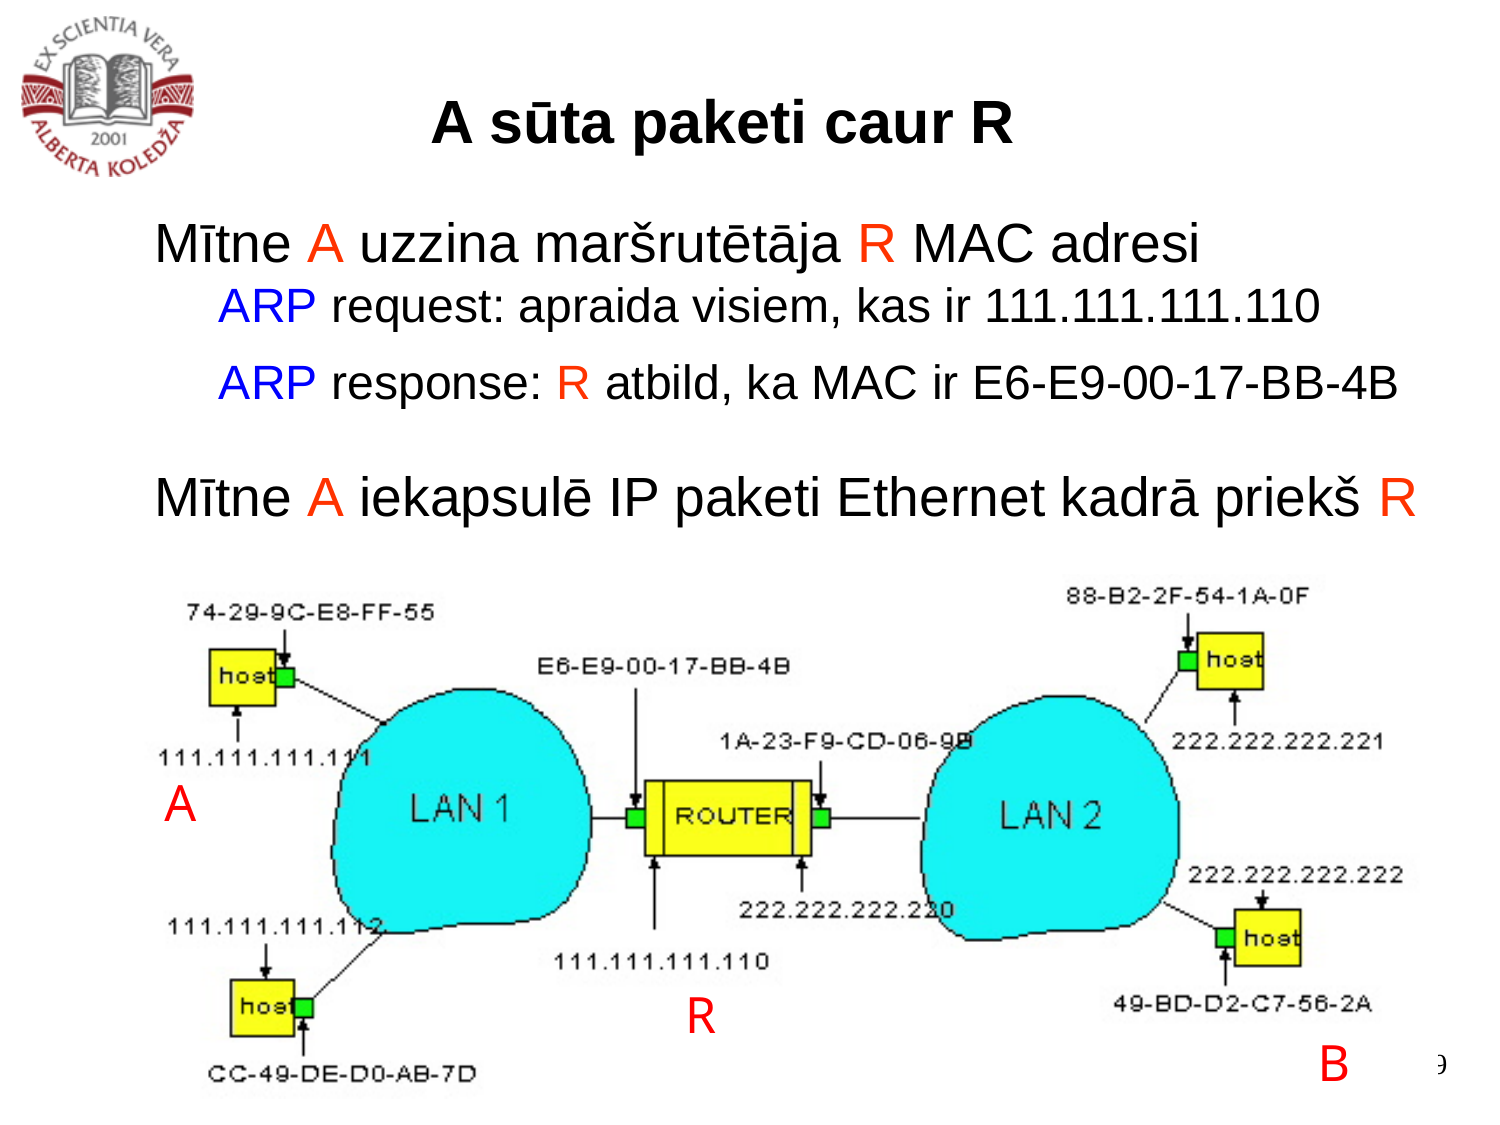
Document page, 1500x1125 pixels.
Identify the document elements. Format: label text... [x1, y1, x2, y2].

list Mītne A uzzina maršrutētāja R MAC adresi ARP request: apraida visiem, kas ir 111.111.111.110 ARP response: R atbild, ka MAC ir E6-E9-00-17-BB-4B Mītne A iekapsulē IP paketi Ethernet kadrā priekš R [74, 200, 1463, 621]
text_box A [149, 763, 212, 840]
text_box R [670, 976, 732, 1052]
text_box <skaitlis> [1312, 1037, 1463, 1101]
title A sūta paketi caur R [50, 62, 1374, 175]
text_box B [1302, 1023, 1365, 1100]
picture [90, 574, 1438, 1099]
picture [21, 16, 194, 177]
